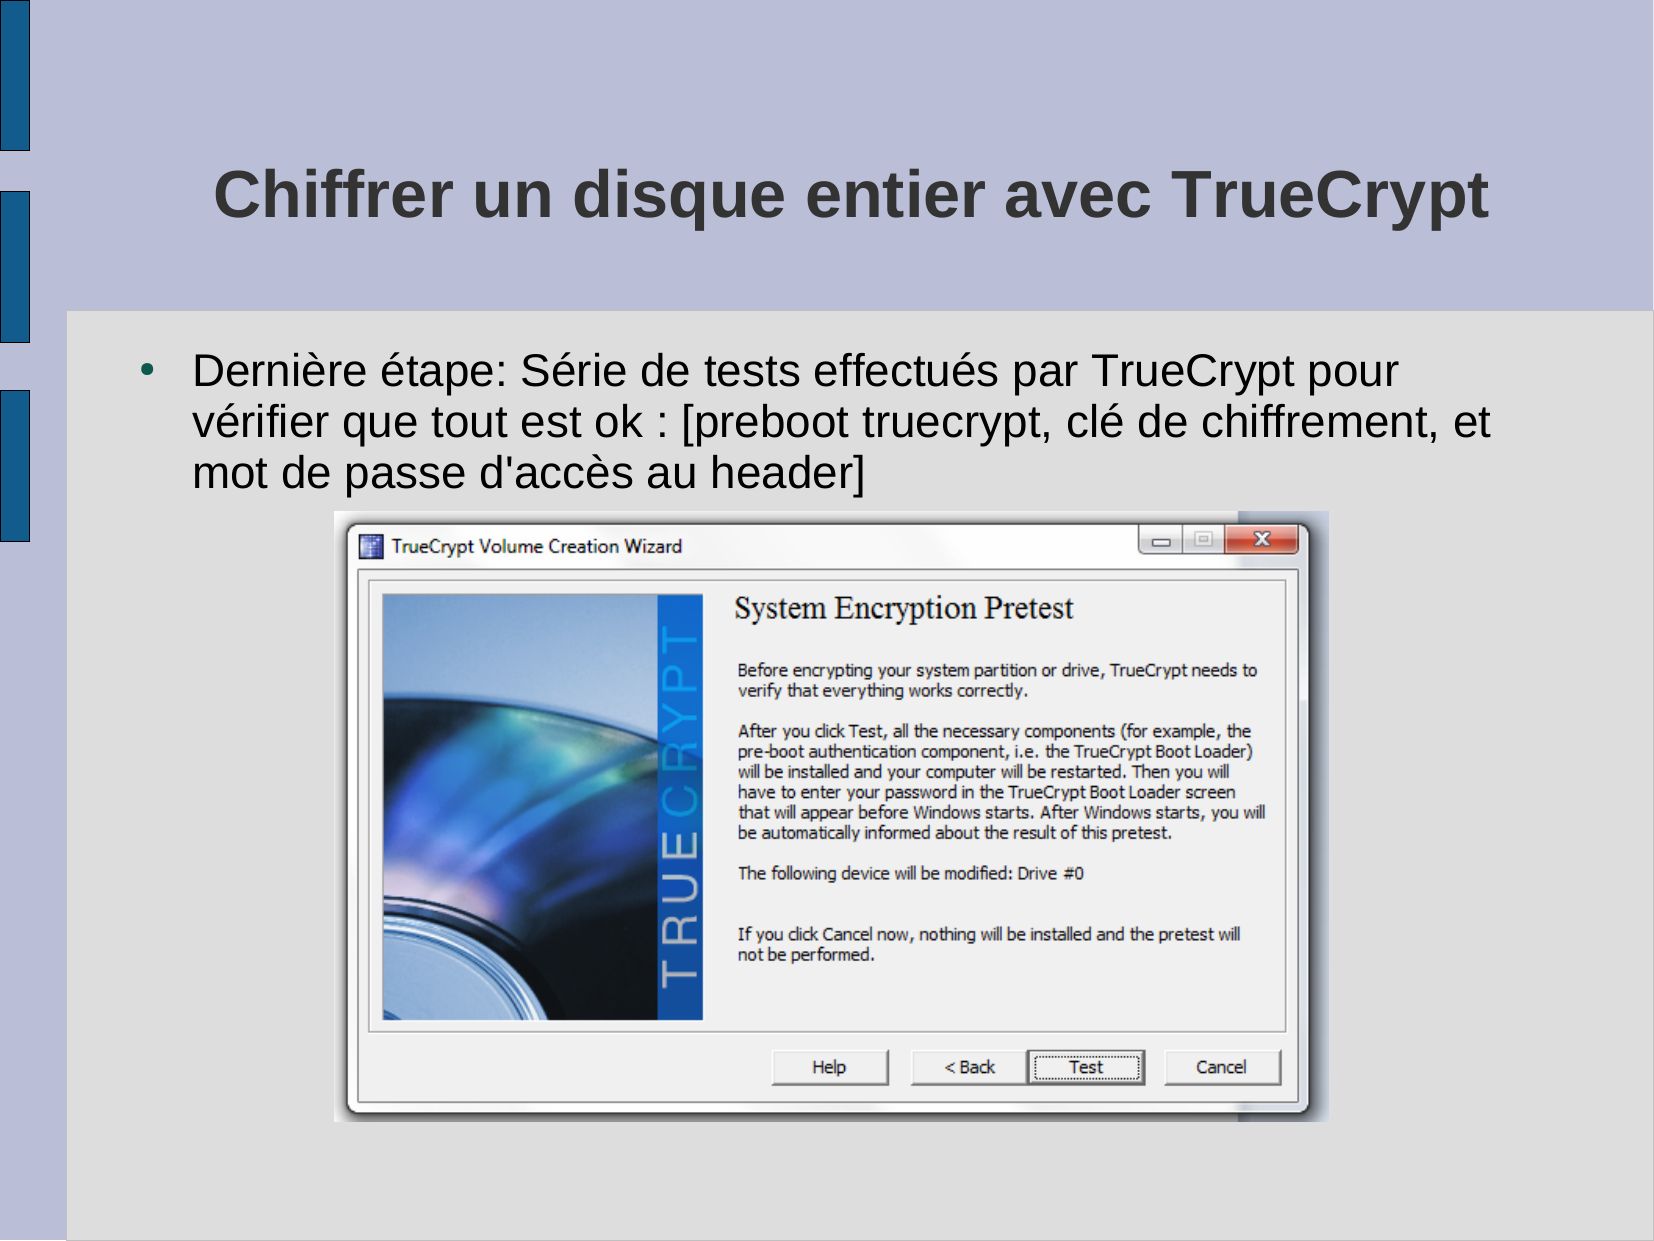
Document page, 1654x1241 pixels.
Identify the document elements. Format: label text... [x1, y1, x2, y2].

list Dernière étape: Série de tests effectués par TrueCrypt pour vérifier que tout est ok : [preboot truecrypt, clé de chiffrement, et mot de passe d'accès au header] [121, 344, 1534, 1127]
picture [334, 511, 1329, 1122]
title Chiffrer un disque entier avec TrueCrypt [121, 91, 1534, 299]
